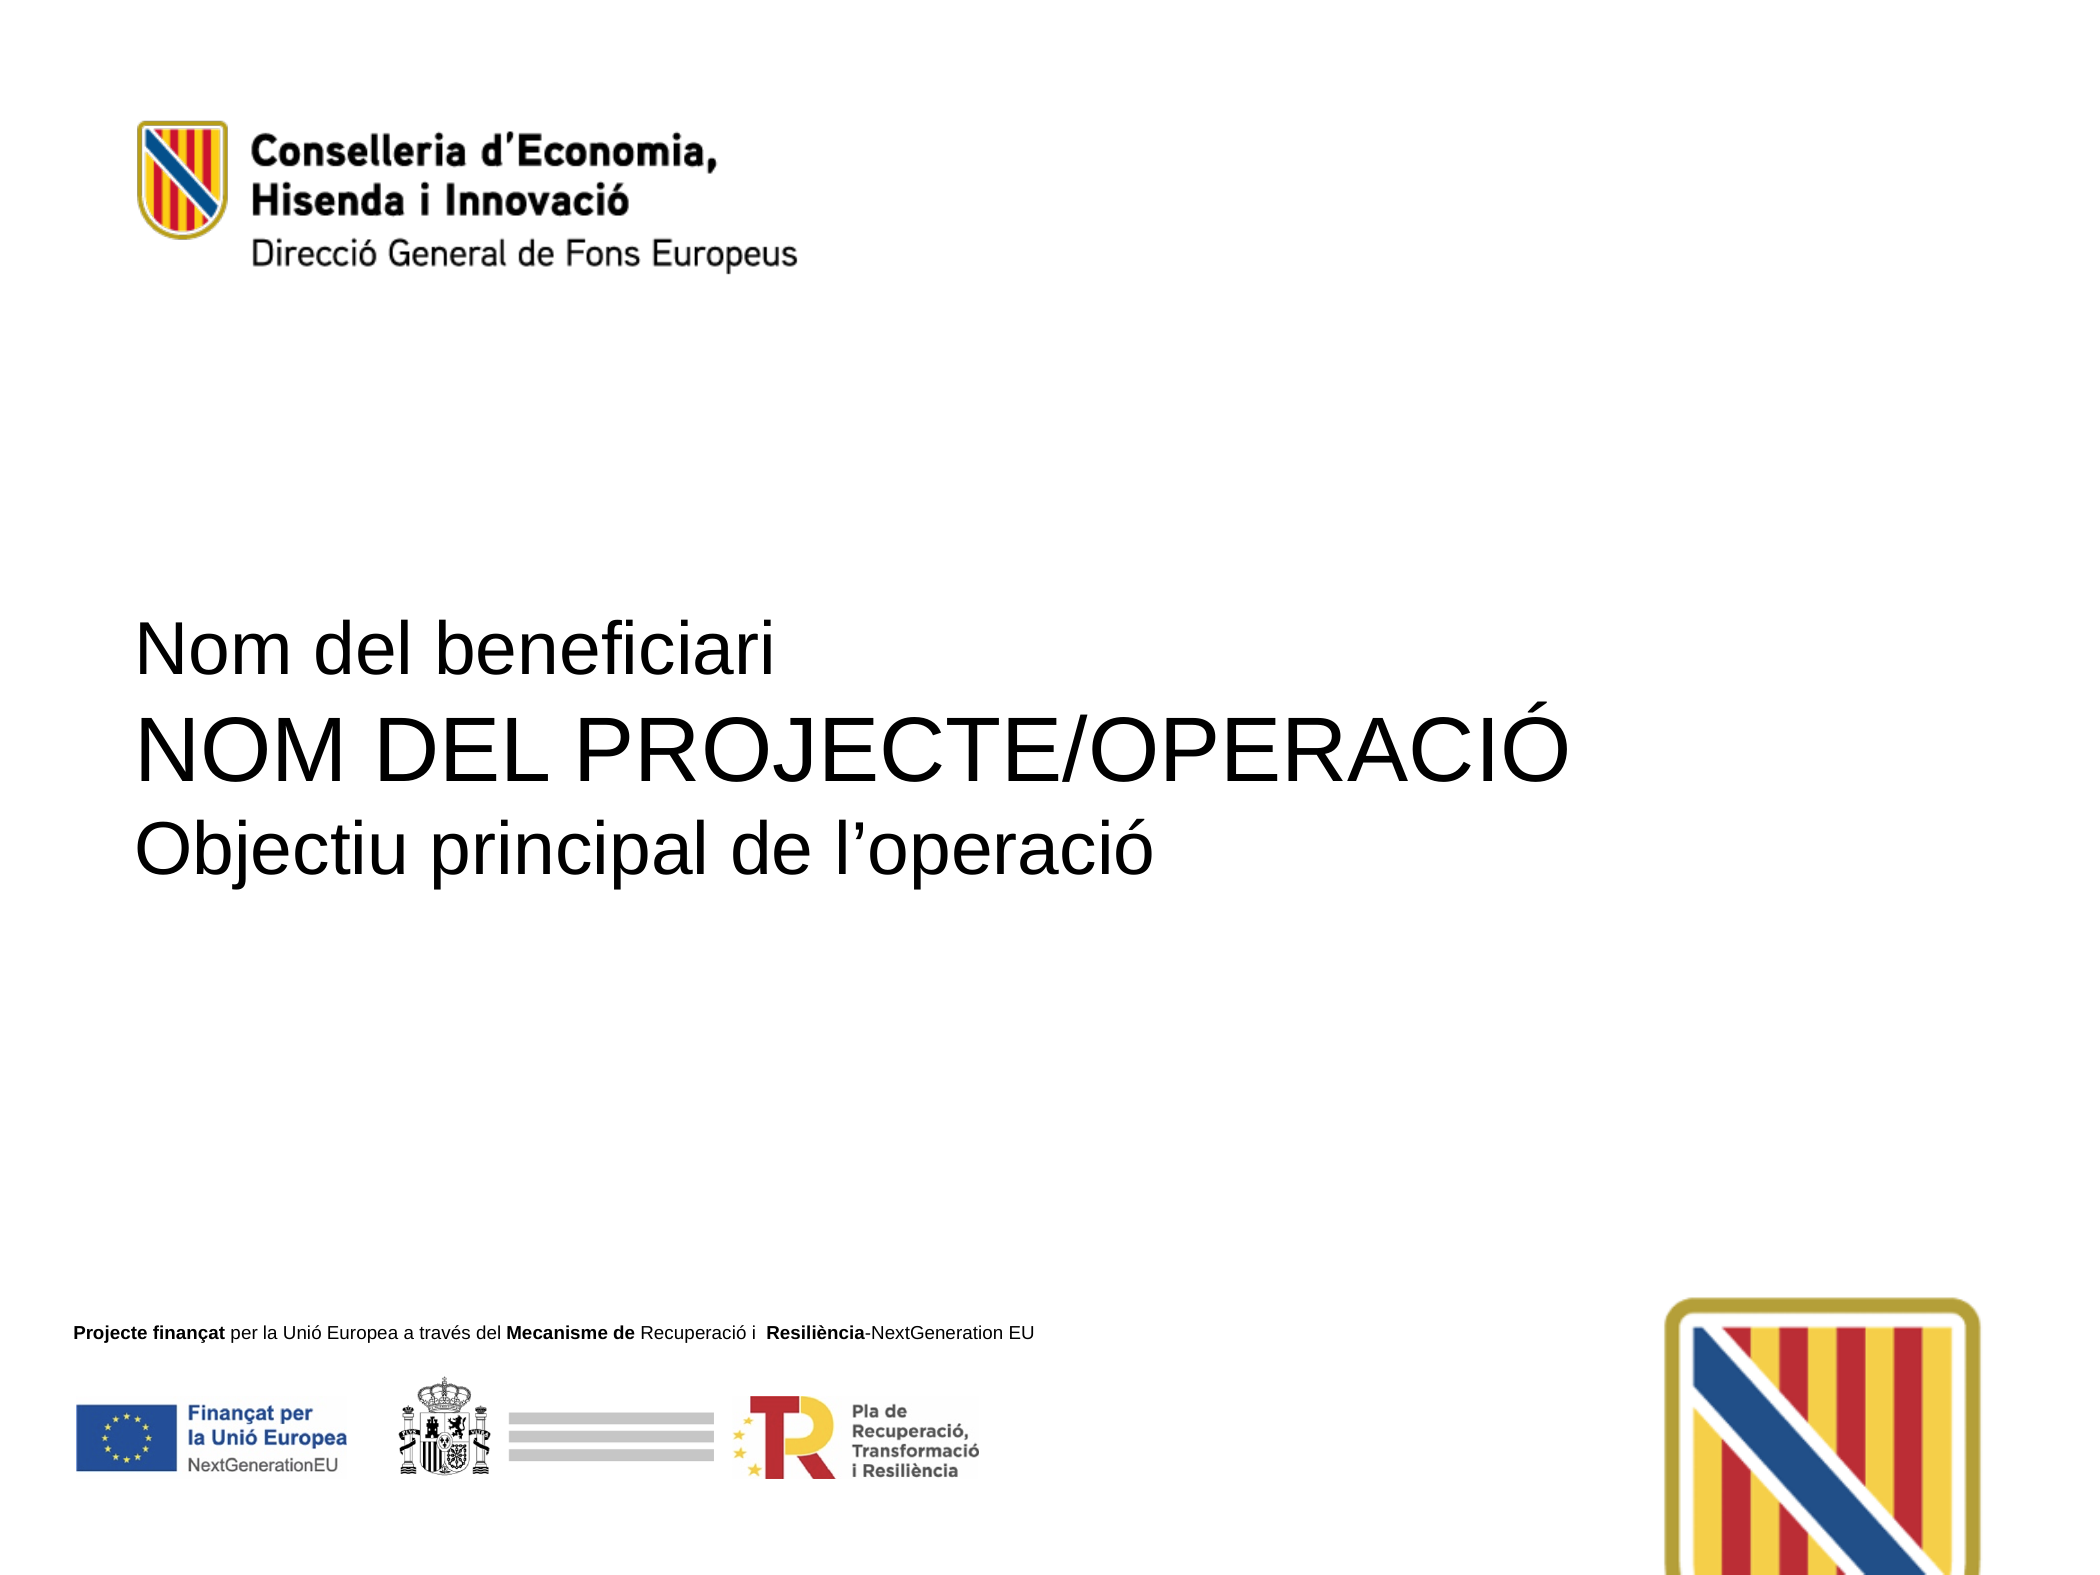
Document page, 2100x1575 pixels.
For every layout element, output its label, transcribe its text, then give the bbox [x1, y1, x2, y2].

picture [58, 1391, 1012, 1501]
text_box Nom del beneficiari NOM DEL PROJECTE/OPERACIÓ Objectiu principal de l’operació [119, 591, 1806, 900]
text_box Projecte finançat per la Unió Europea a través del Mecanisme de Recuperació i Resiliència-NextGeneration EU [58, 1313, 1498, 1391]
picture [0, 0, 1012, 661]
picture [1521, 1244, 2042, 1575]
